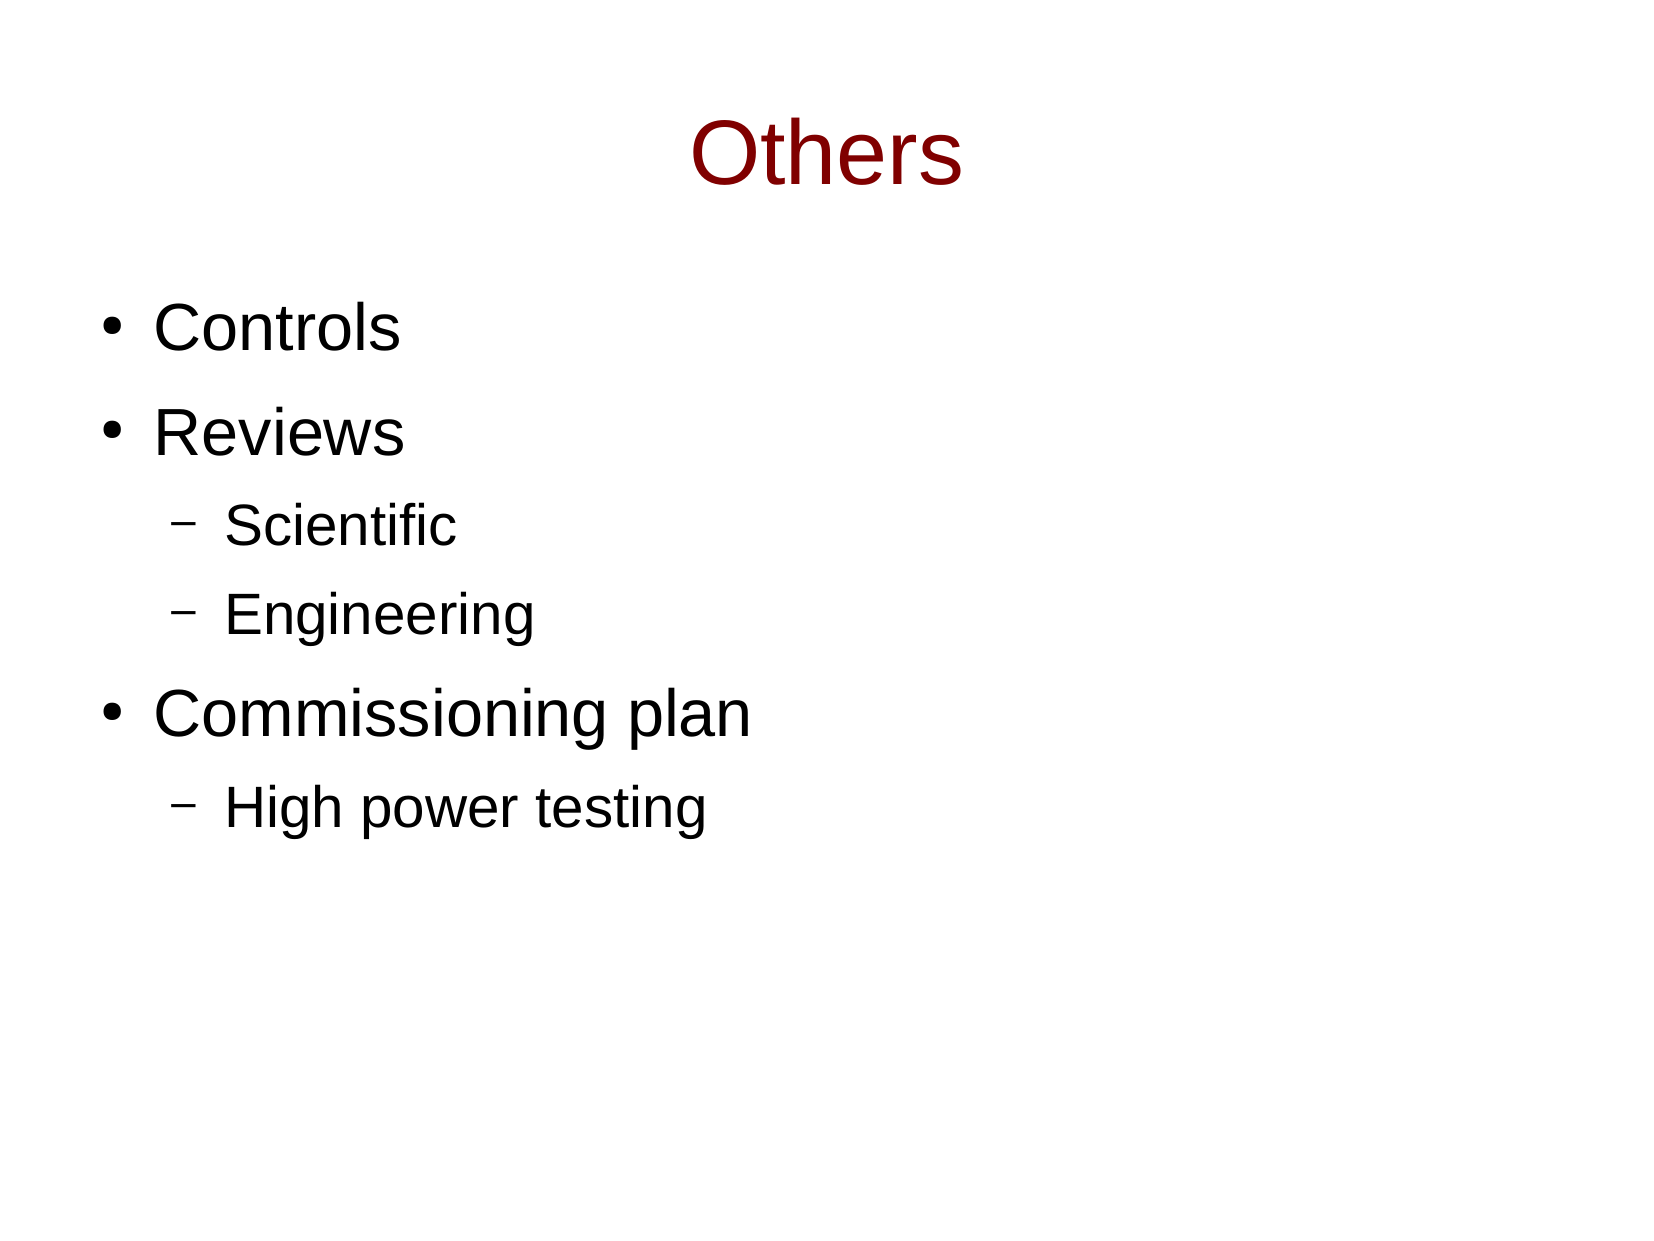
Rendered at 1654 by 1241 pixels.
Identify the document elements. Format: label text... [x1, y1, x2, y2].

list Controls Reviews Scientific Engineering Commissioning plan High power testing [82, 290, 1571, 1010]
title Others [82, 49, 1571, 257]
